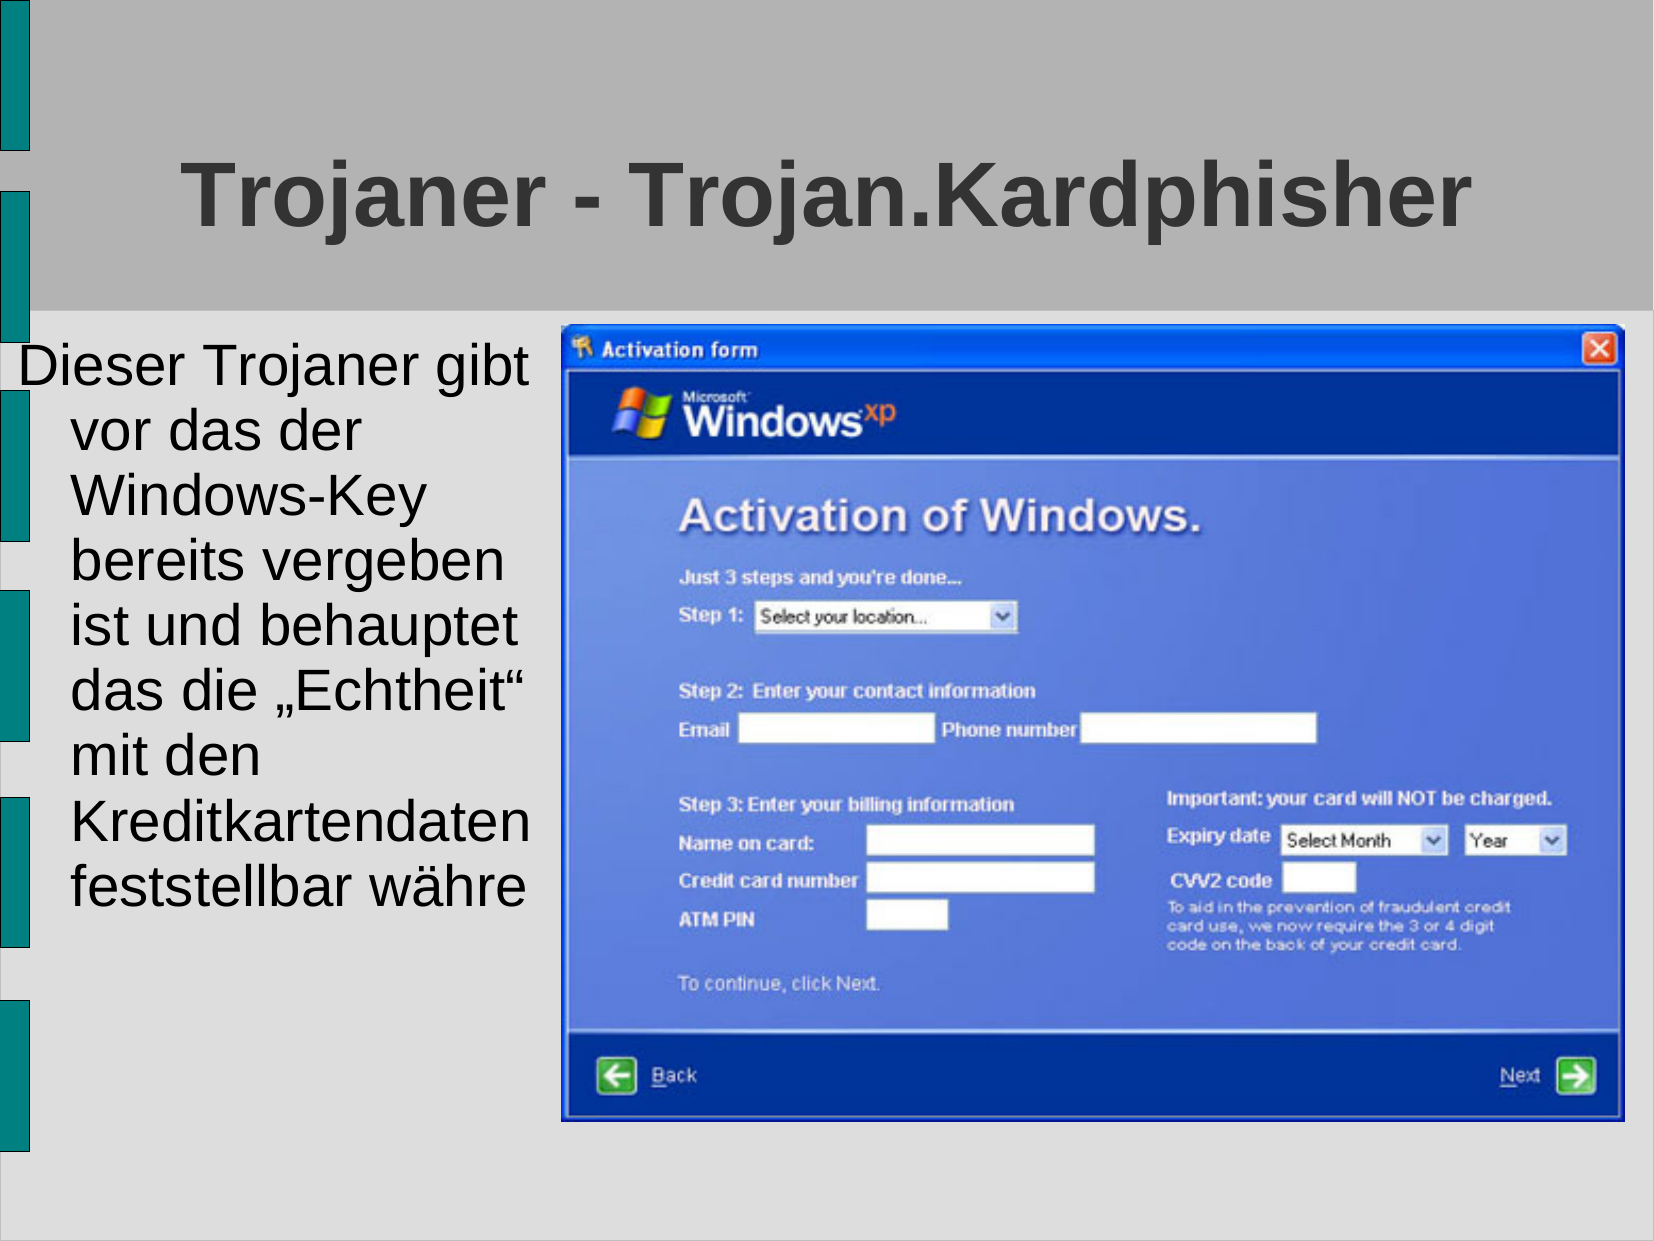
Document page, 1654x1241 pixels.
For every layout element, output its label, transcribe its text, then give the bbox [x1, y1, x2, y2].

picture [561, 324, 1625, 1123]
title Trojaner - Trojan.Kardphisher [121, 91, 1534, 299]
list Dieser Trojaner gibt vor das der Windows-Key bereits vergeben ist und behauptet das die „Echtheit“ mit den Kreditkartendaten feststellbar währe [0, 333, 562, 1152]
